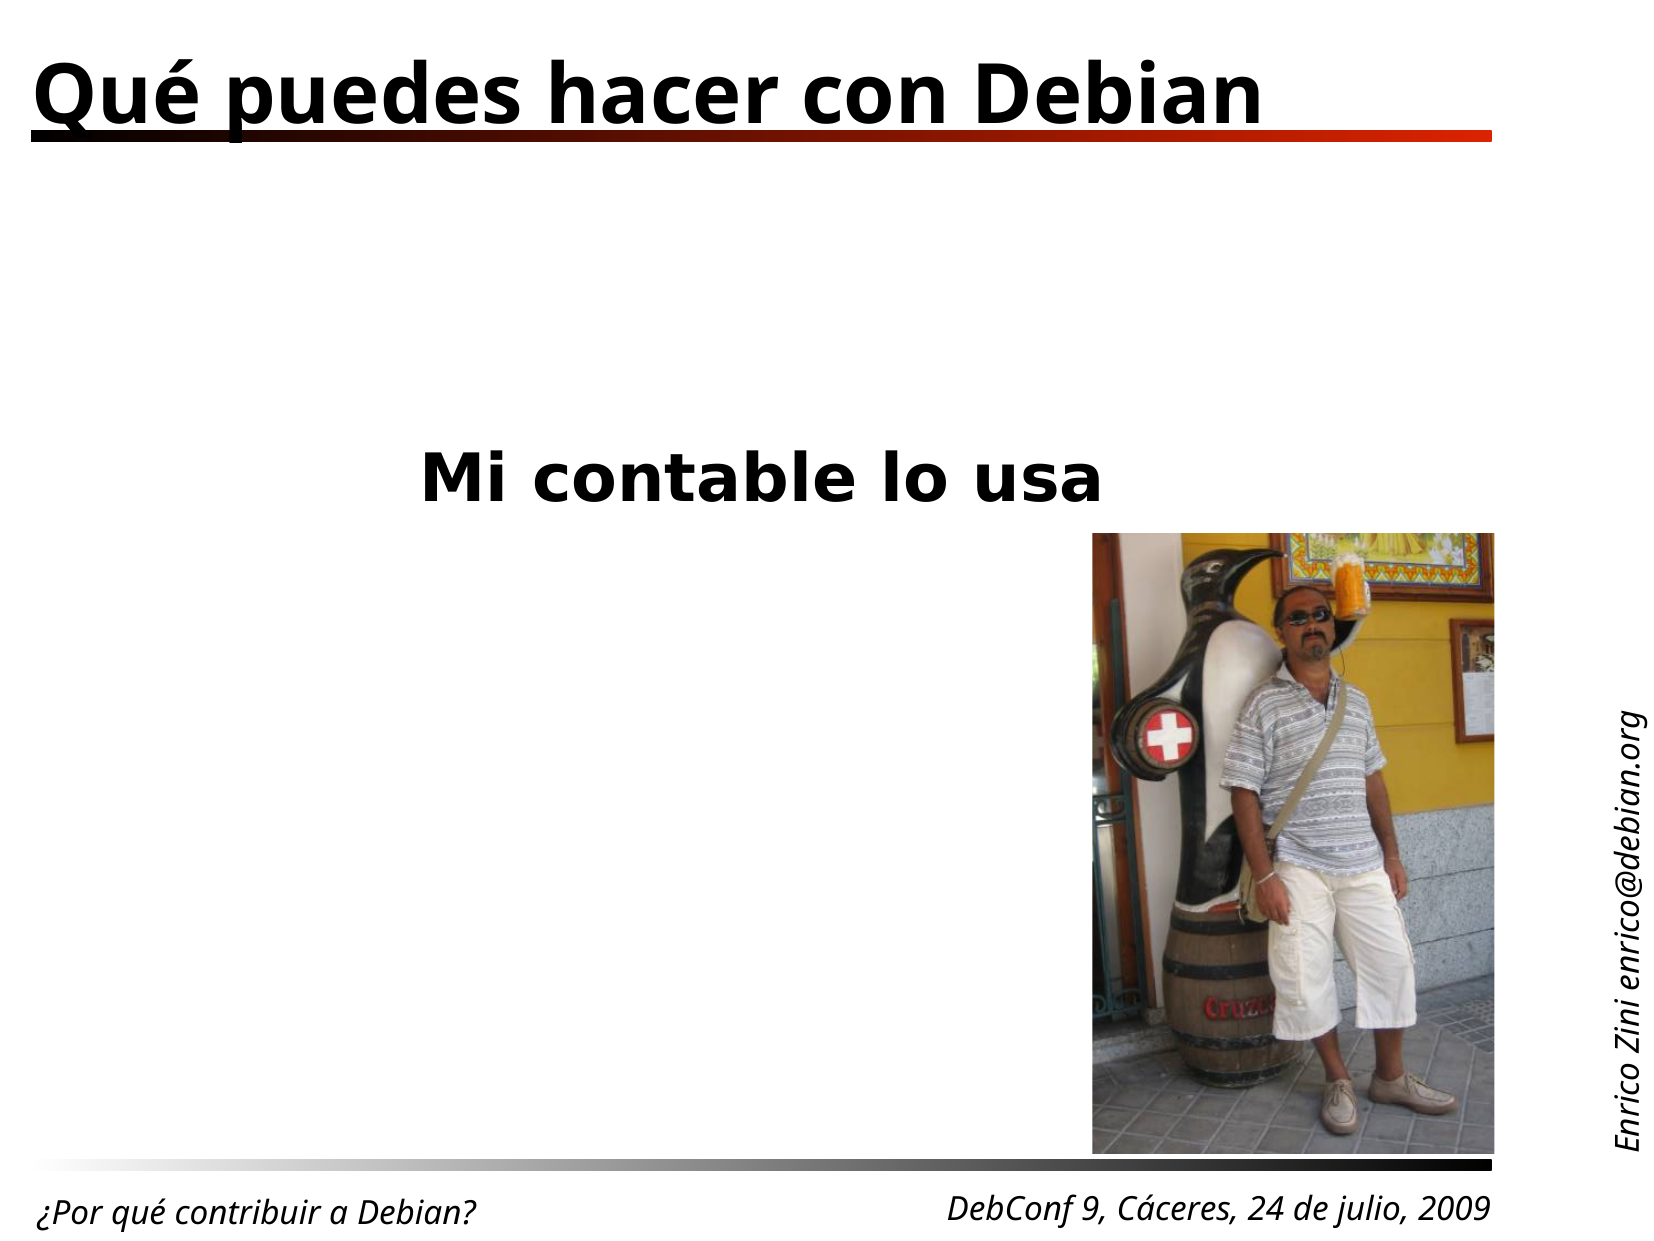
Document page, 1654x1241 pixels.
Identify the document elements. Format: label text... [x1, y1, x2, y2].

text_box Qué puedes hacer con Debian [31, 34, 1438, 168]
picture [1092, 533, 1495, 1154]
text_box Mi contable lo usa [30, 439, 1495, 518]
